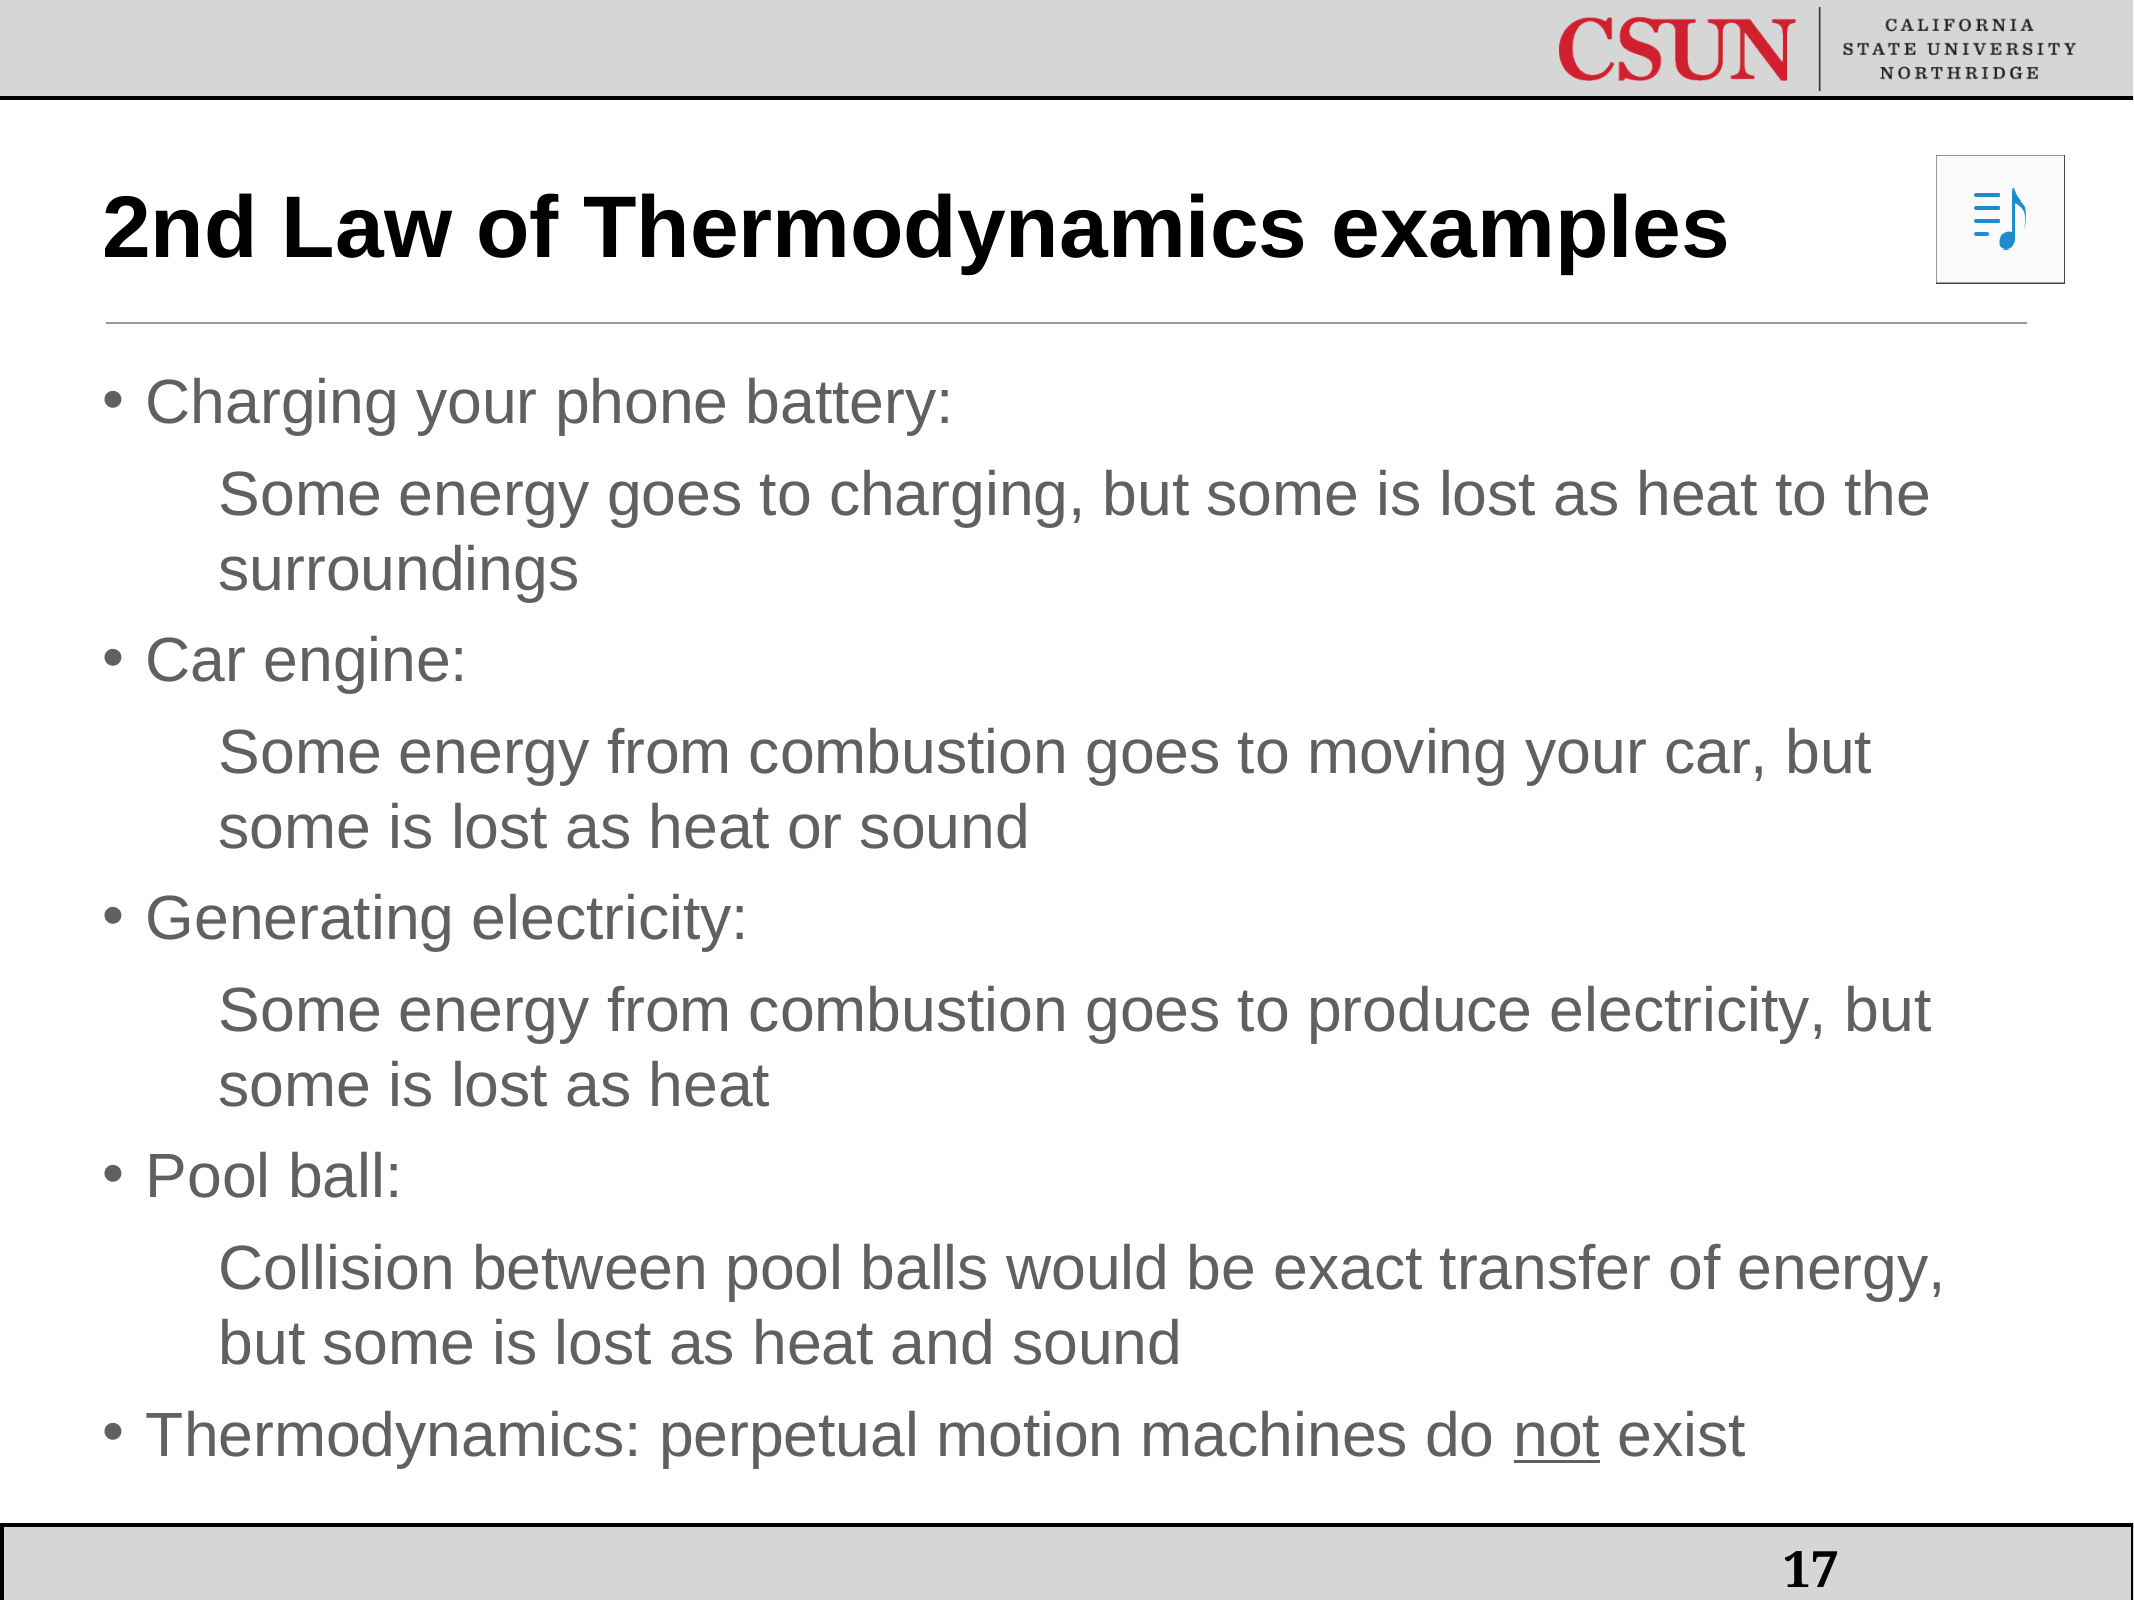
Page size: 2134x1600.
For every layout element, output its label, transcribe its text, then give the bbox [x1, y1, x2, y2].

title 2nd Law of Thermodynamics examples [93, 104, 2040, 284]
text_box [1935, 154, 2066, 286]
list Charging your phone battery: Some energy goes to charging, but some is lost as heat to the surroundings Car engine: Some energy from combustion goes to moving your car, but some is lost as heat or sound Generating electricity: Some energy from combustion goes to produce electricity, but some is lost as heat Pool ball: Collision between pool balls would be exact transfer of energy, but some is lost as heat and sound Thermodynamics: perpetual motion machines do not exist [93, 352, 2040, 1547]
picture [1559, 7, 2076, 91]
